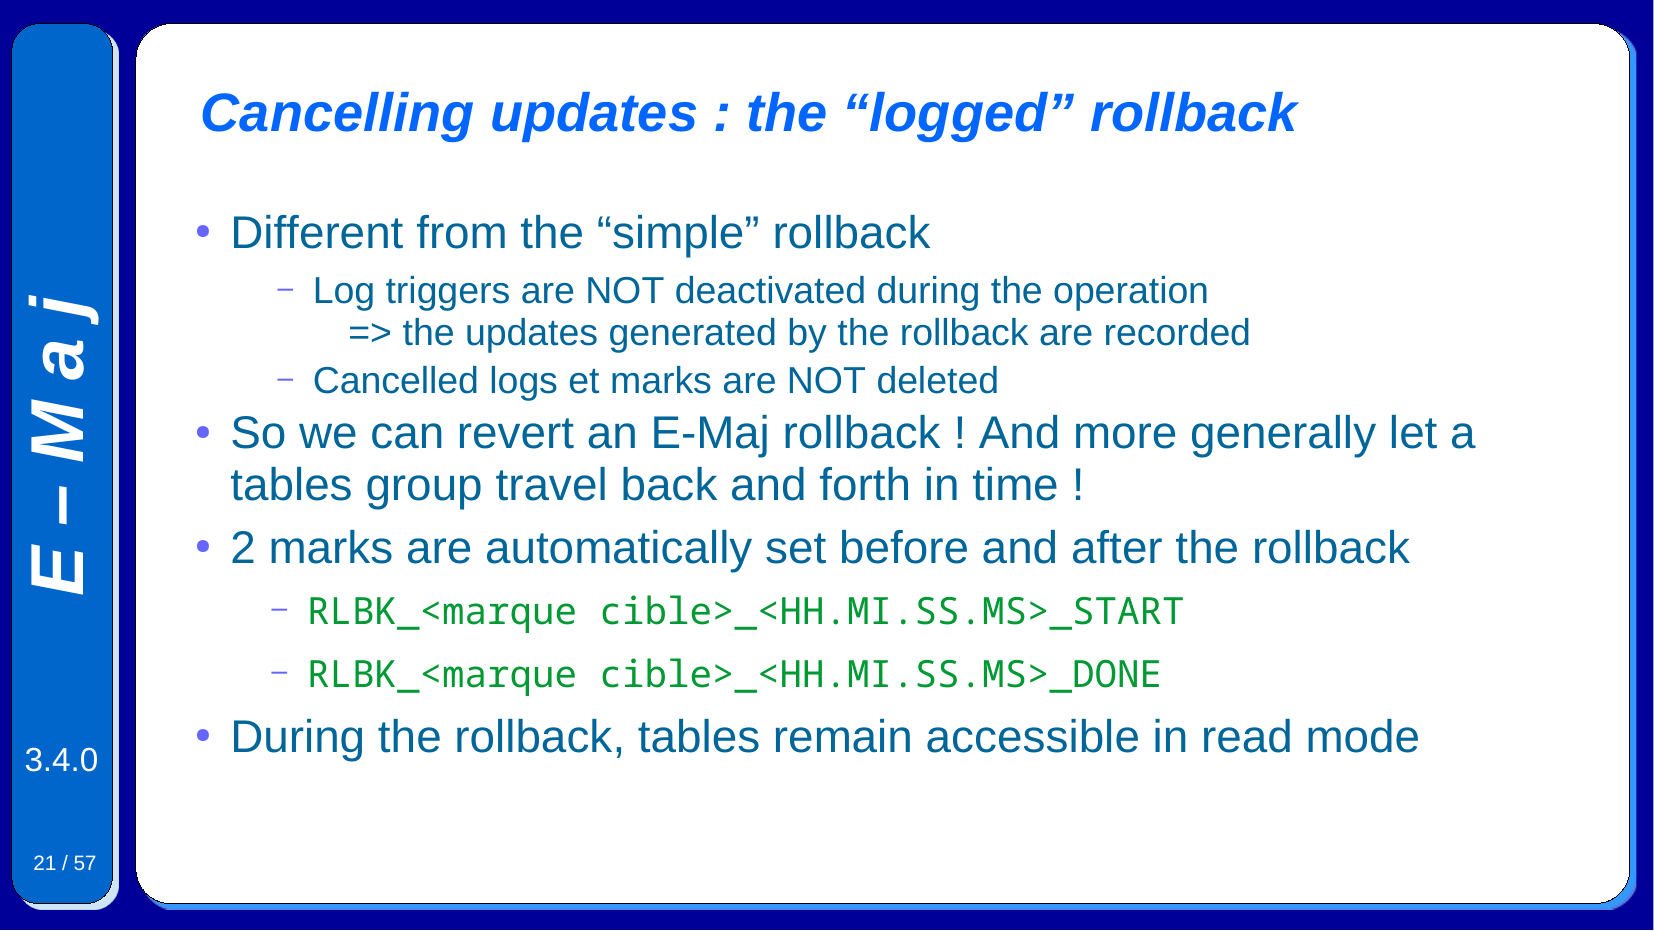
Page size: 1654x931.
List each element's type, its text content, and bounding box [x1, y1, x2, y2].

title Cancelling updates : the “logged” rollback [200, 34, 1575, 191]
list Different from the “simple” rollback Log triggers are NOT deactivated during the operation => the updates generated by the rollback are recorded Cancelled logs et marks are NOT deleted So we can revert an E-Maj rollback ! And more generally let a tables group travel back and forth in time ! 2 marks are automatically set before and after the rollback RLBK_<marque cible>_<HH.MI.SS.MS>_START RLBK_<marque cible>_<HH.MI.SS.MS>_DONE During the rollback, tables remain accessible in read mode [177, 206, 1587, 827]
